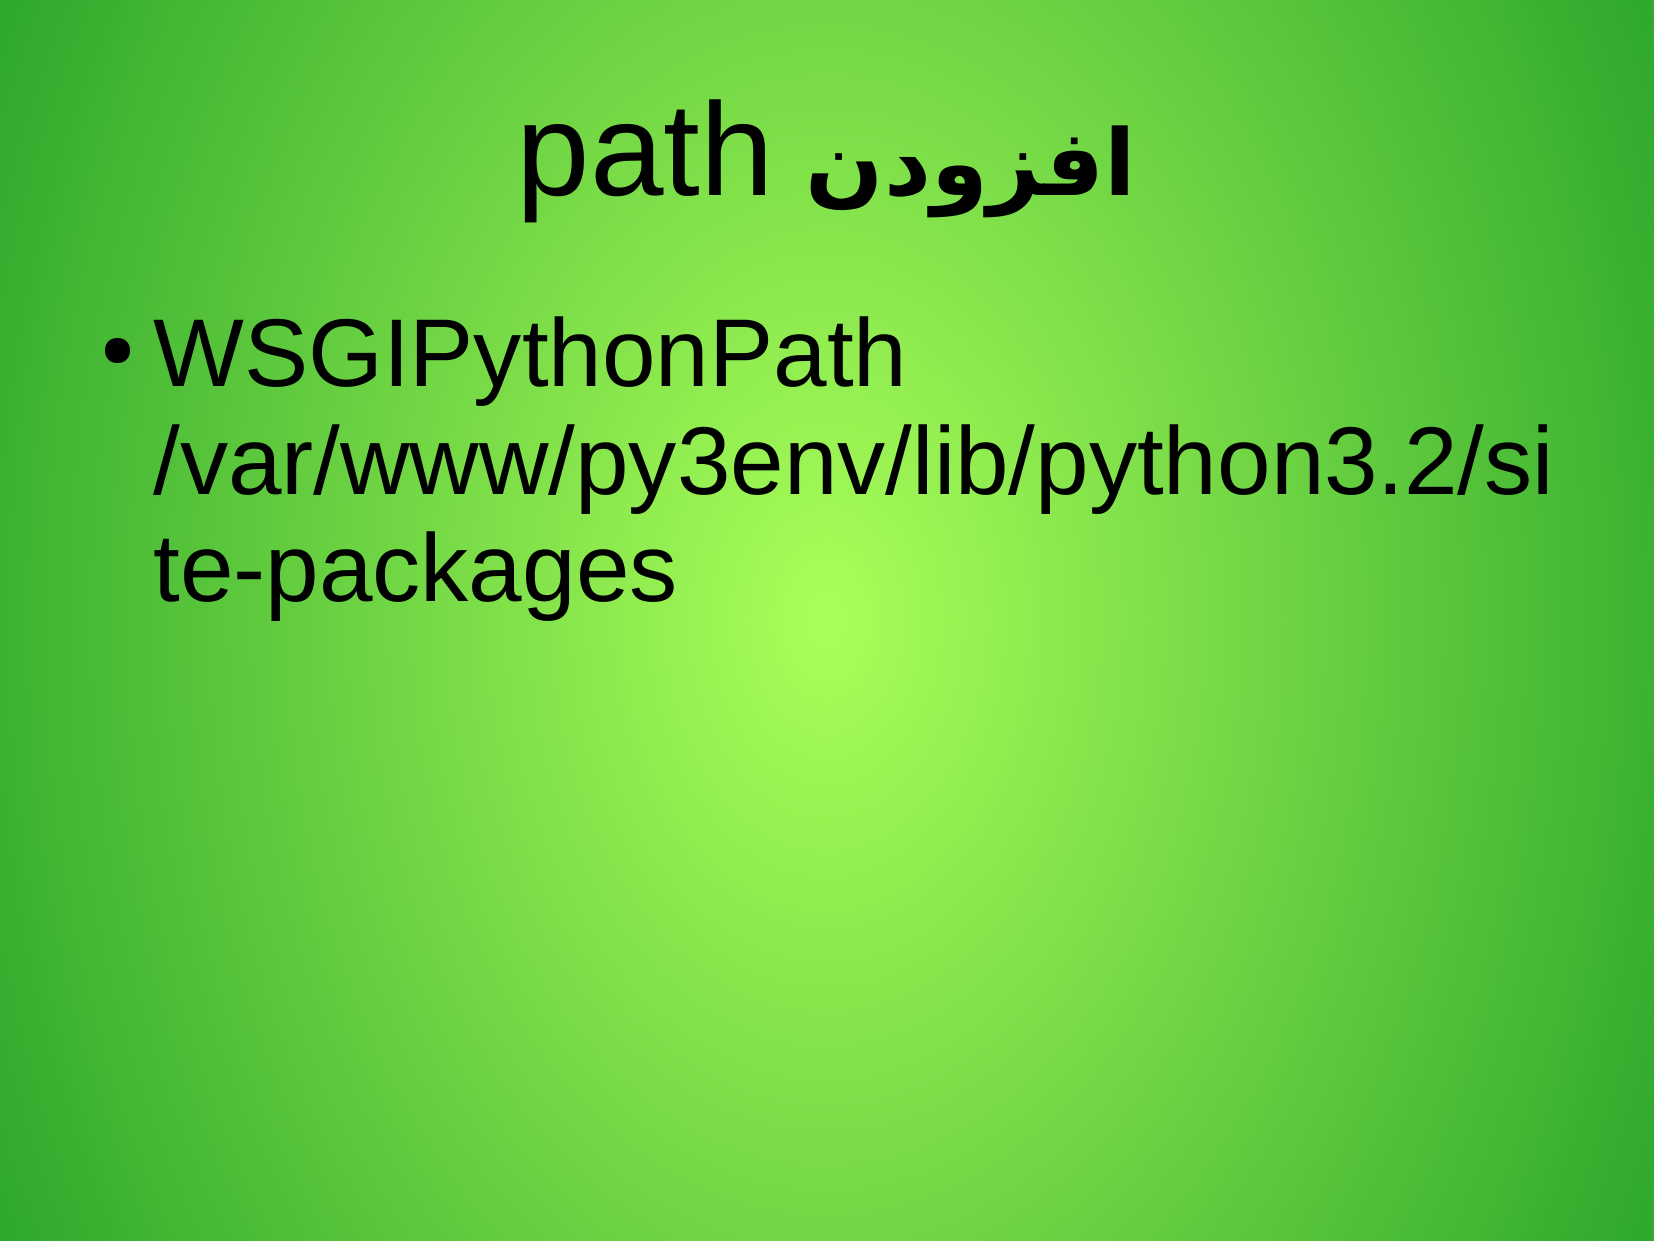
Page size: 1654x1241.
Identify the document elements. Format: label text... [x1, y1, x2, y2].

title افزودن path [82, 47, 1571, 252]
list WSGIPythonPath /var/www/py3env/lib/python3.2/site-packages [82, 299, 1571, 1019]
